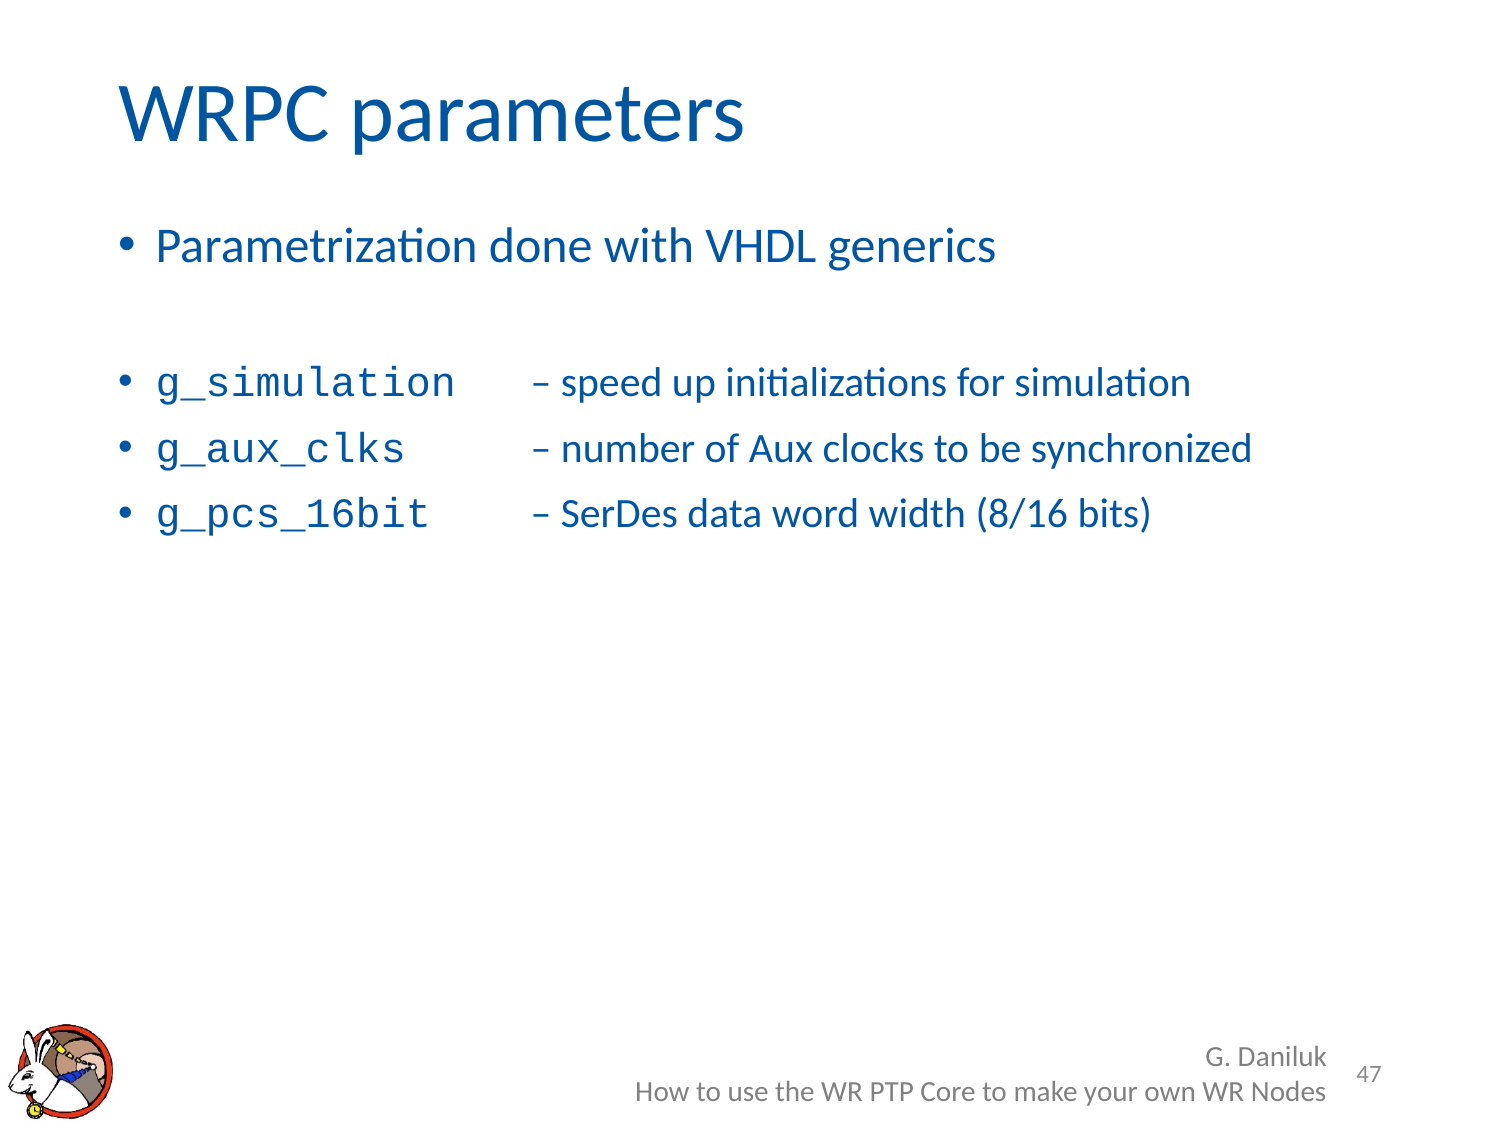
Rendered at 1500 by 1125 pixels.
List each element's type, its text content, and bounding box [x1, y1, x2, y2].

list Parametrization done with VHDL generics g_simulation – speed up initializations for simulation g_aux_clks – number of Aux clocks to be synchronized g_pcs_16bit – SerDes data word width (8/16 bits) [103, 211, 1397, 1014]
picture [7, 1024, 113, 1121]
title WRPC parameters [103, 59, 1397, 169]
slide_number <number> [1342, 1042, 1397, 1103]
text_box G. Daniluk How to use the WR PTP Core to make your own WR Nodes [112, 1029, 1342, 1115]
